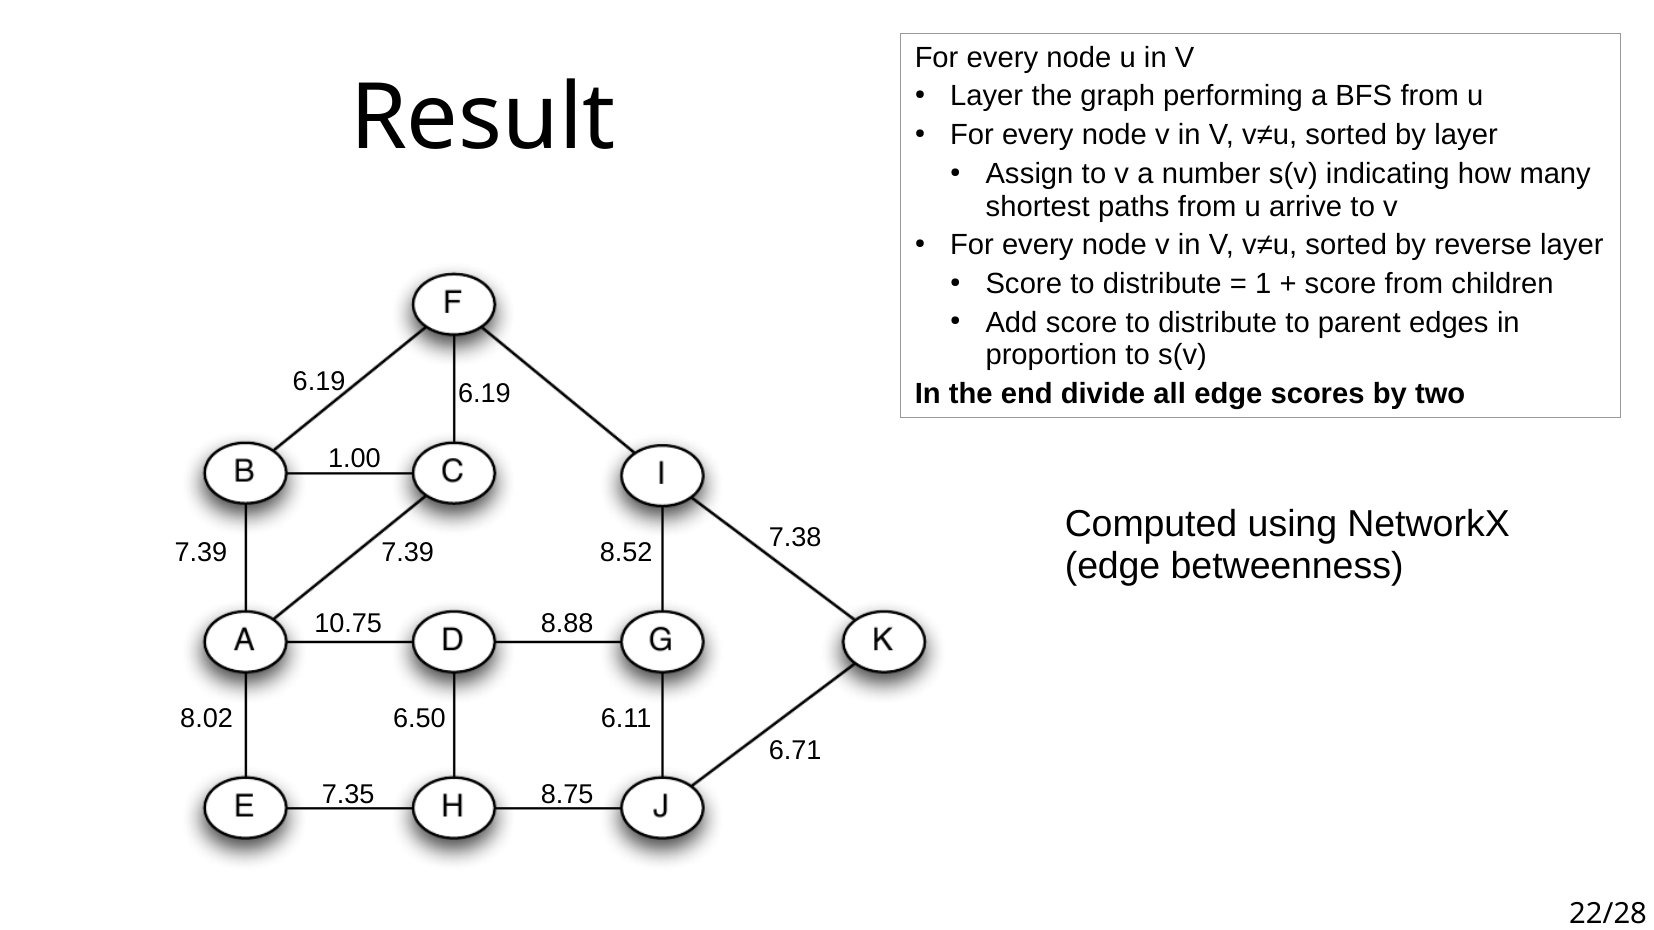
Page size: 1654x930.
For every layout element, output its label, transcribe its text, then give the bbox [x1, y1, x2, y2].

text_box 6.11 [581, 695, 672, 741]
title Result [29, 1, 937, 225]
text_box 8.88 [522, 600, 613, 646]
text_box 7.39 [362, 529, 453, 575]
text_box 7.39 [155, 529, 246, 575]
picture [150, 225, 954, 888]
text_box 7.38 [750, 514, 841, 560]
text_box 6.71 [750, 727, 841, 773]
text_box Computed using NetworkX (edge betweenness) [1050, 495, 1621, 661]
text_box 6.19 [274, 358, 365, 404]
text_box 1.00 [309, 435, 400, 481]
text_box 8.75 [522, 772, 613, 818]
text_box 10.75 [288, 600, 409, 667]
text_box 6.50 [374, 695, 465, 741]
text_box For every node u in V Layer the graph performing a BFS from u For every node v in V, v≠u, sorted by layer Assign to v a number s(v) indicating how many shortest paths from u arrive to v For every node v in V, v≠u, sorted by reverse layer Score to distribute = 1 + score from children Add score to distribute to parent edges in proportion to s(v) In the end divide all edge scores by two [900, 33, 1621, 418]
text_box 6.19 [439, 370, 530, 416]
text_box 7.35 [288, 771, 409, 838]
text_box 8.52 [581, 529, 672, 575]
text_box 8.02 [146, 695, 267, 762]
